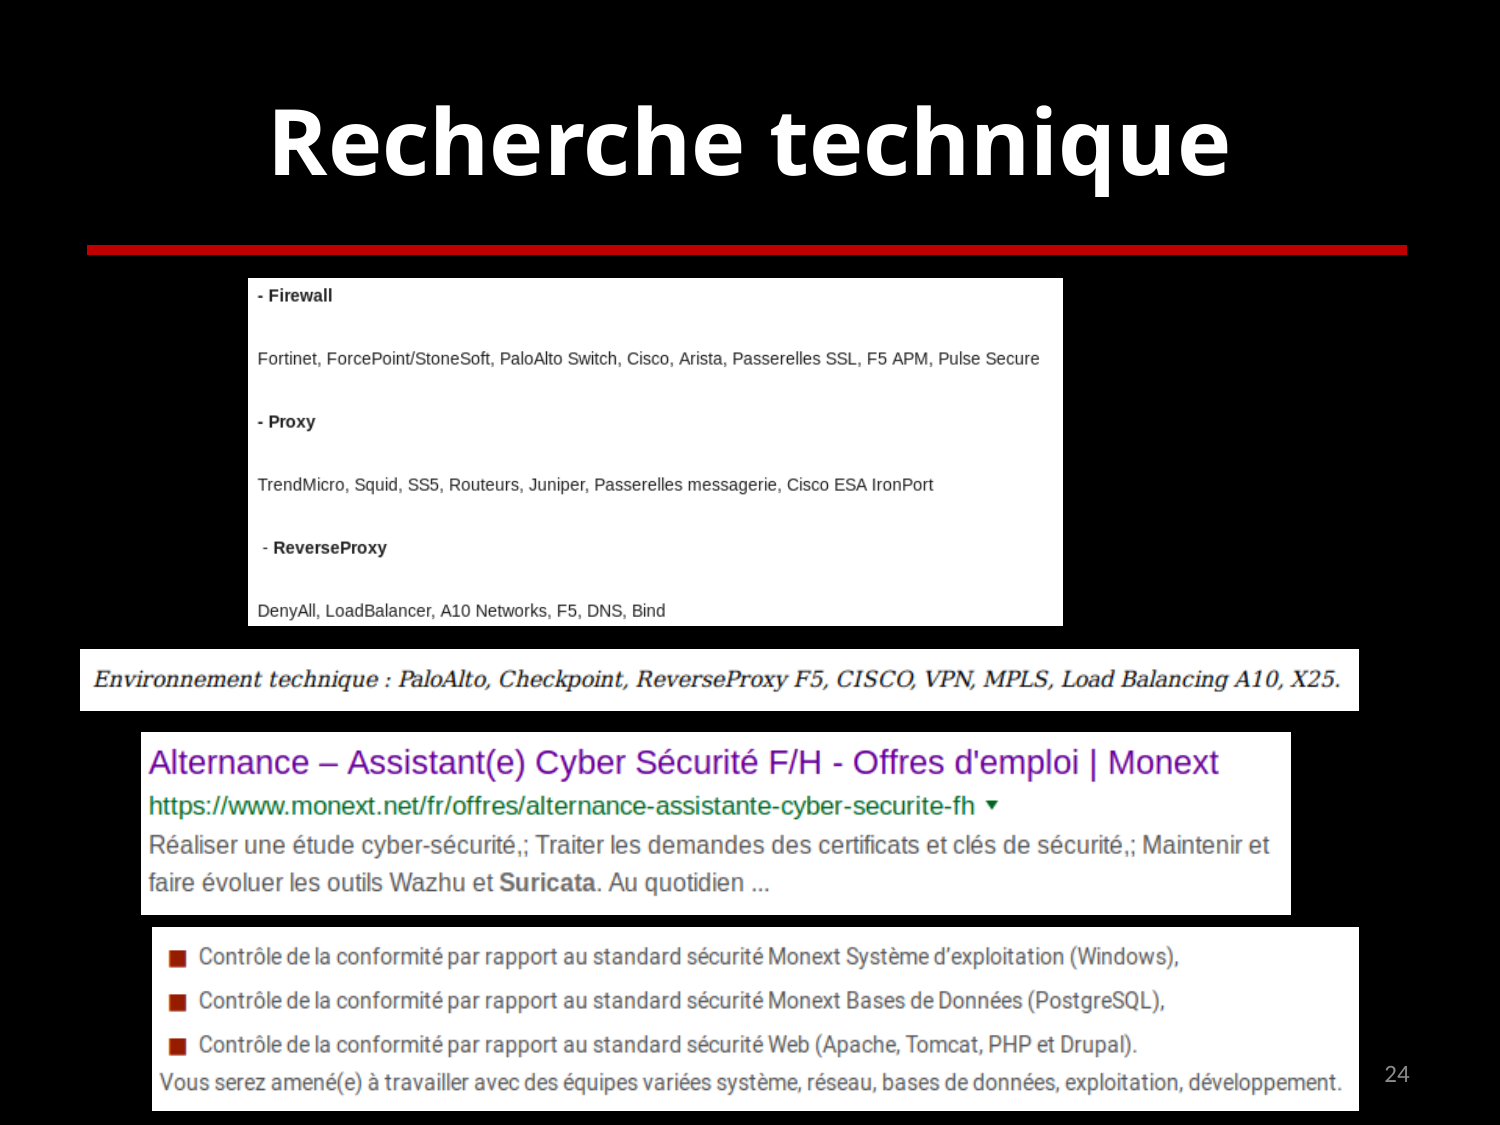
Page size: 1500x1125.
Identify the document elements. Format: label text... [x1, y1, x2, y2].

picture [248, 278, 1063, 626]
title Recherche technique [75, 45, 1425, 233]
picture [141, 732, 1291, 915]
slide_number <numéro> [1359, 1042, 1425, 1103]
picture [80, 649, 1359, 711]
picture [152, 927, 1359, 1111]
